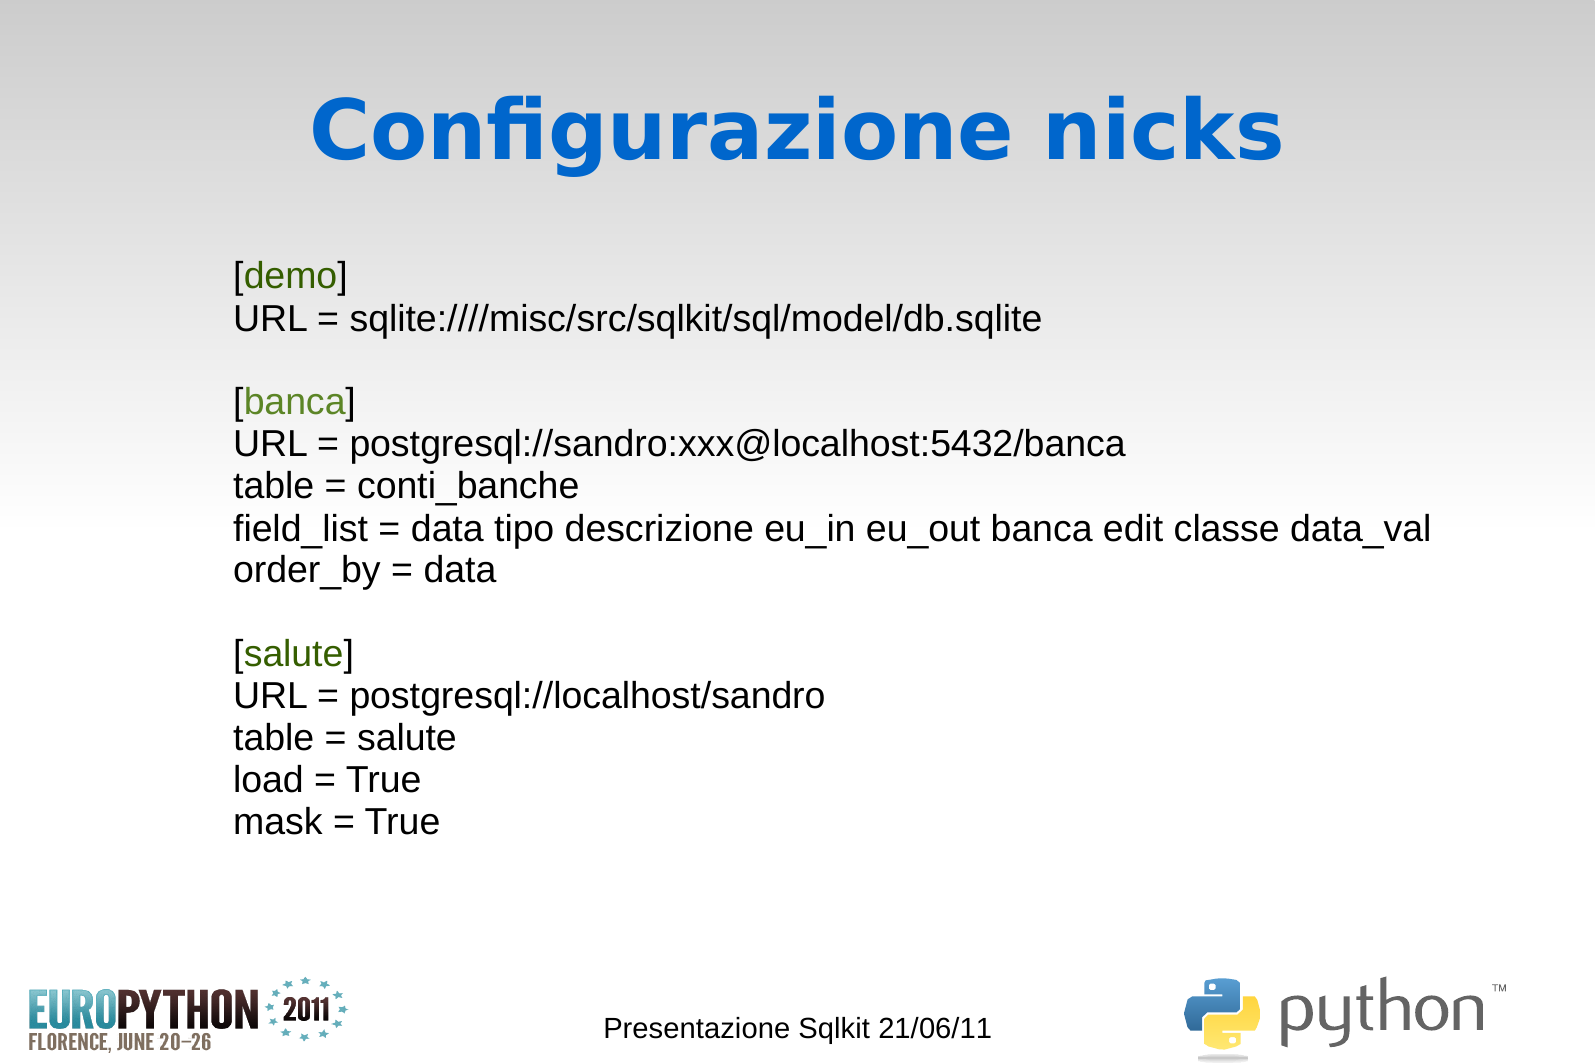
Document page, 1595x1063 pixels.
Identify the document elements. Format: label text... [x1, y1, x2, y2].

text_box [demo] URL = sqlite:////misc/src/sqlkit/sql/model/db.sqlite [banca] URL = postgresql://sandro:xxx@localhost:5432/banca table = conti_banche field_list = data tipo descrizione eu_in eu_out banca edit classe data_val order_by = data [salute] URL = postgresql://localhost/sandro table = salute load = True mask = True [218, 247, 1447, 851]
picture [29, 974, 355, 1058]
title Configurazione nicks [79, 42, 1515, 220]
